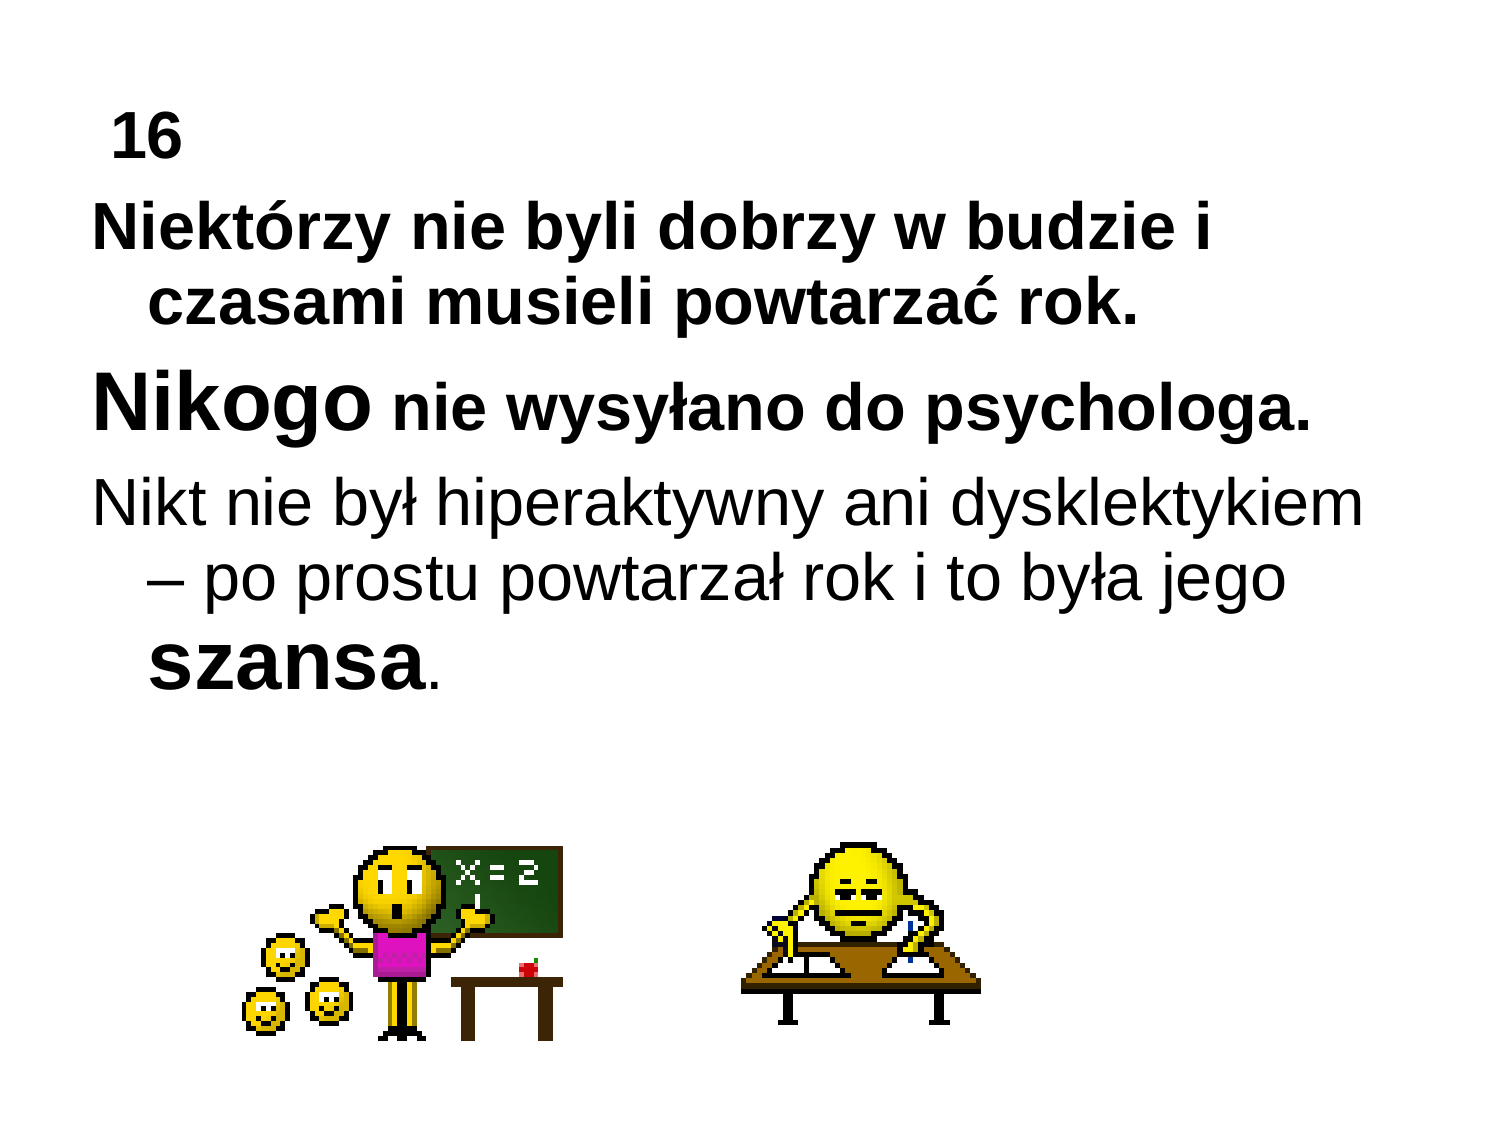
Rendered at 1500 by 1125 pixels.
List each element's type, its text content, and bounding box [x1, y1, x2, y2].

picture [726, 822, 997, 1031]
list 16 Niektórzy nie byli dobrzy w budzie i czasami musieli powtarzać rok. Nikogo nie wysyłano do psychologa. Nikt nie był hiperaktywny ani dysklektykiem – po prostu powtarzał rok i to była jego szansa. [76, 90, 1427, 833]
picture [242, 846, 573, 1041]
